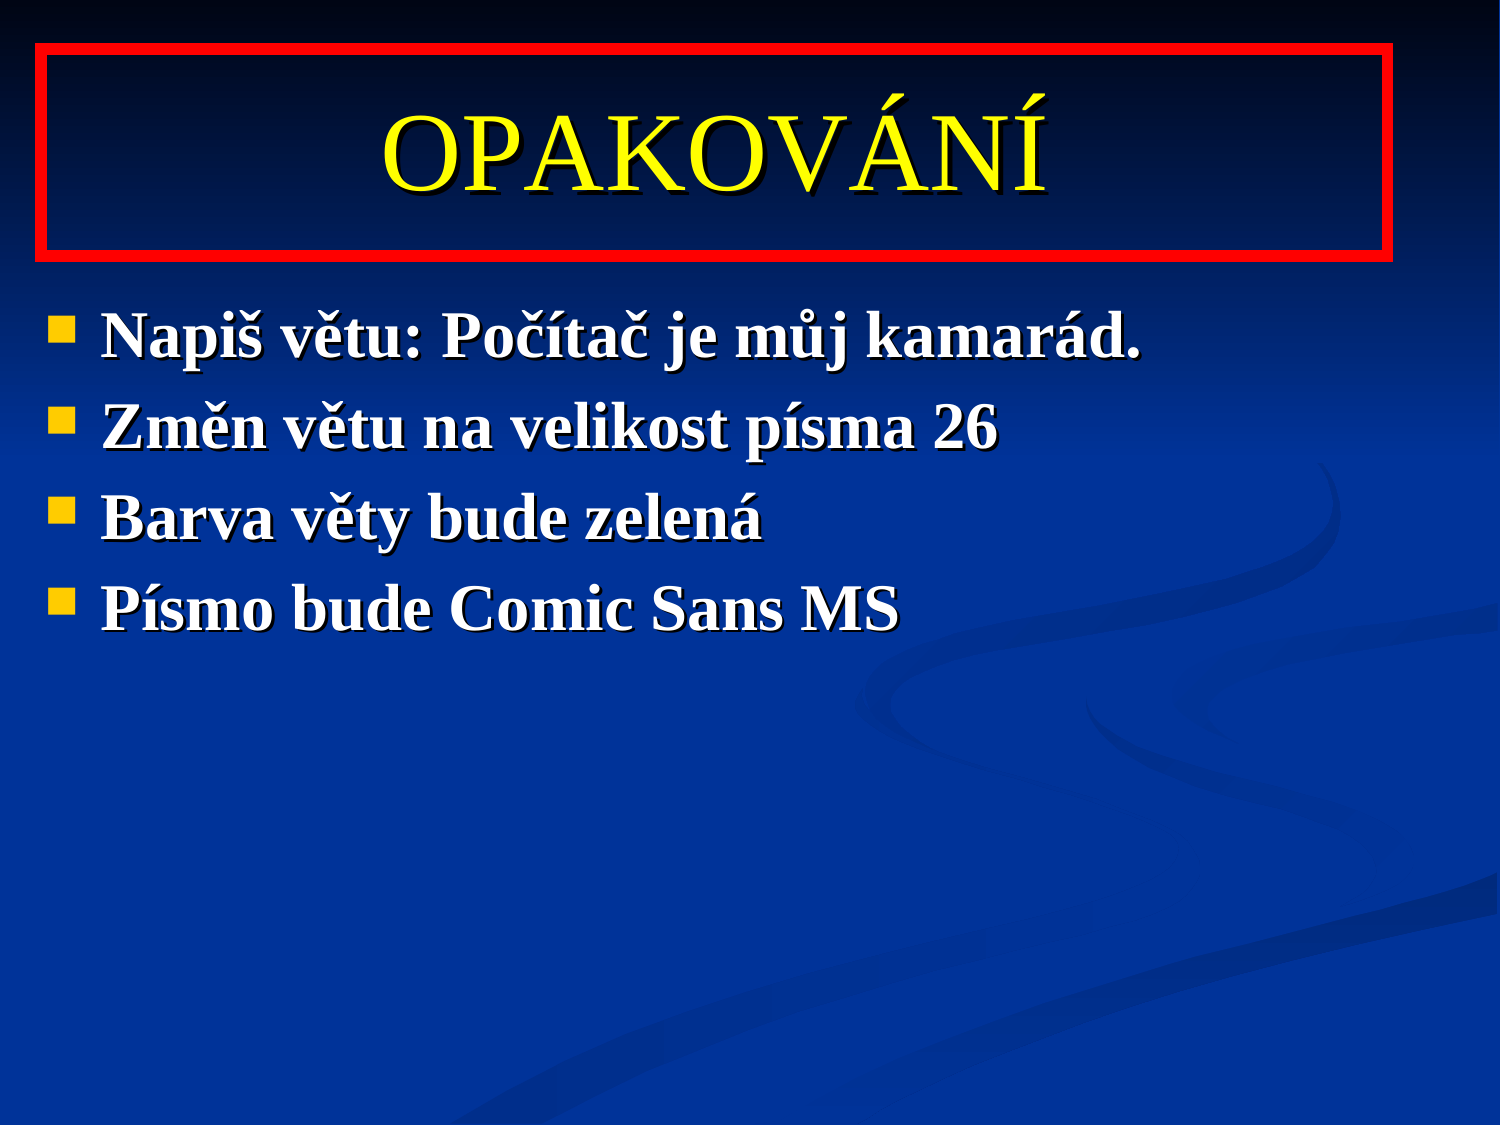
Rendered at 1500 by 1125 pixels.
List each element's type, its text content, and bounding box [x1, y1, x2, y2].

title OPAKOVÁNÍ [41, 49, 1388, 256]
list Napiš větu: Počítač je můj kamarád. Změn větu na velikost písma 26 Barva věty bude zelená Písmo bude Comic Sans MS [29, 290, 1500, 1034]
